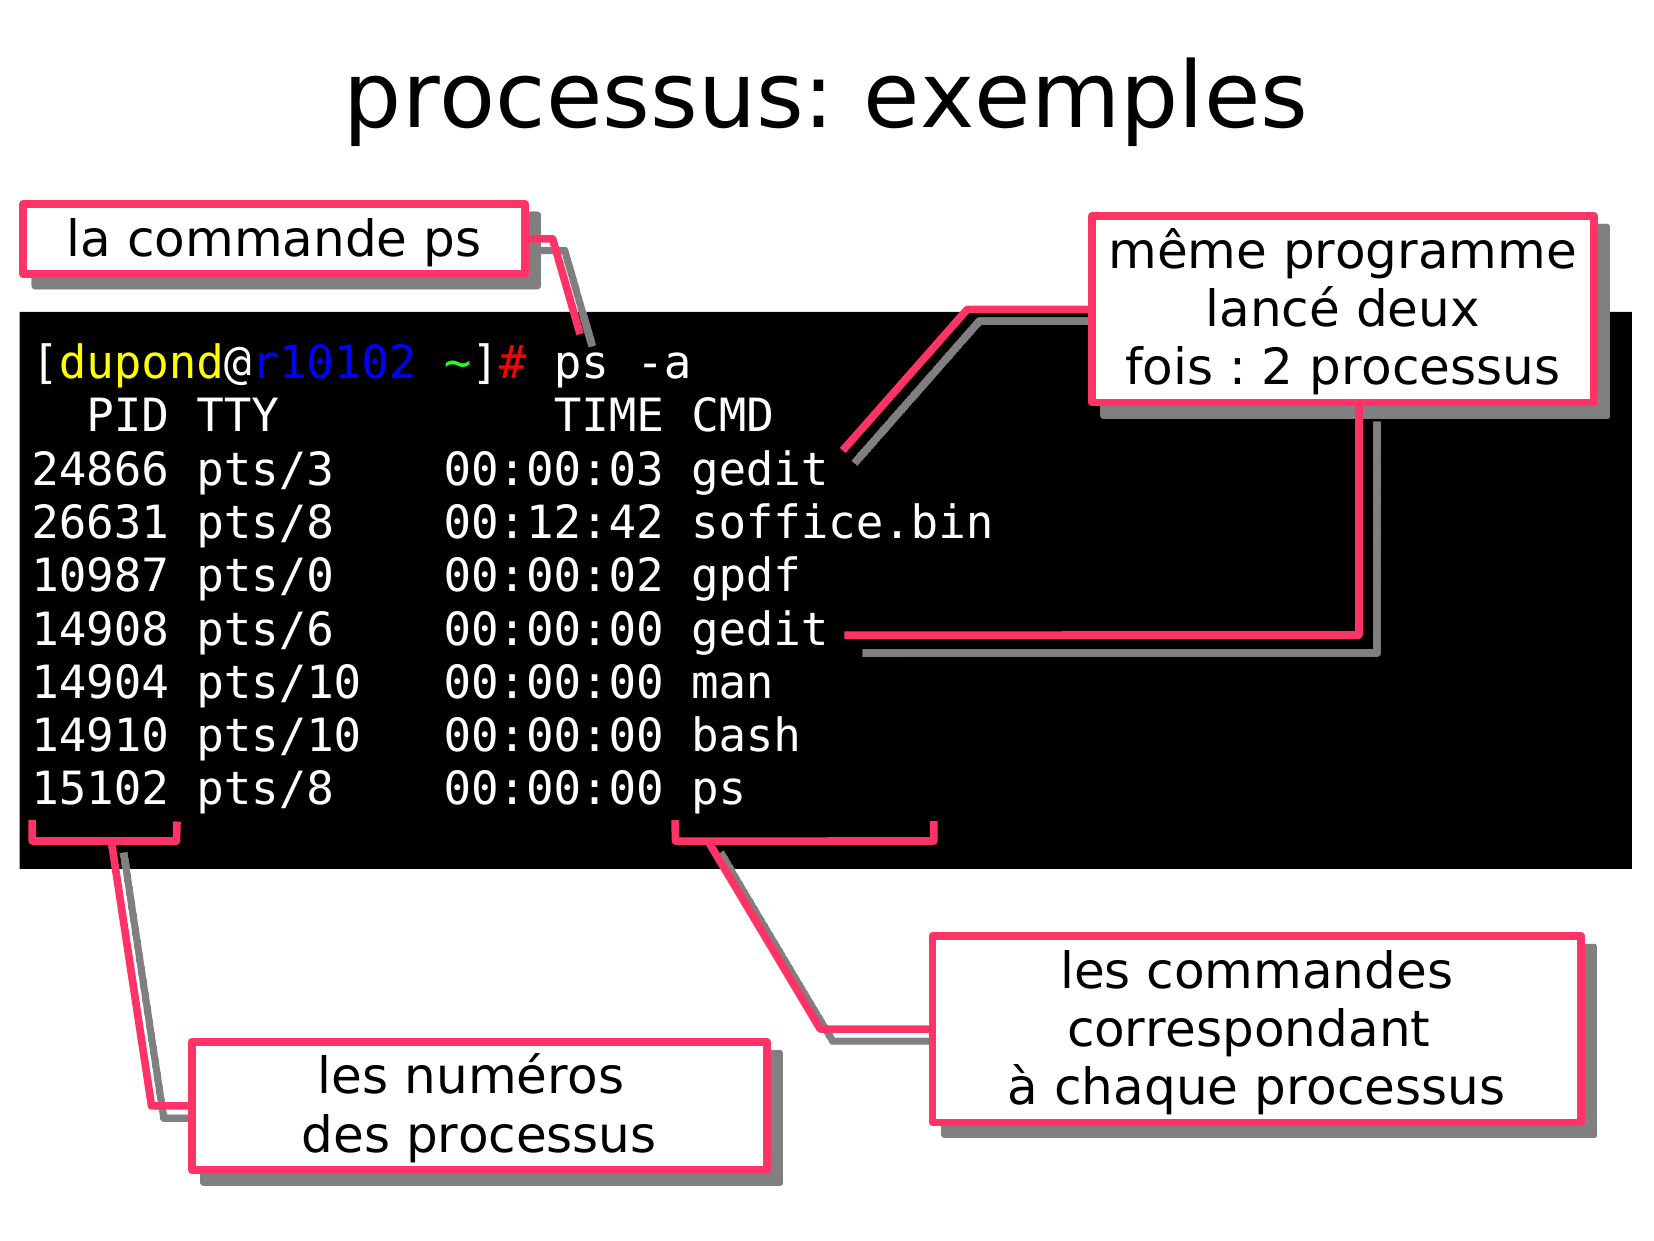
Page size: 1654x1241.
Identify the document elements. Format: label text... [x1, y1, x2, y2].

text_box la commande ps [23, 203, 526, 274]
text_box [dupond@r10102 ~]# ps -a PID TTY TIME CMD 24866 pts/3 00:00:03 gedit 26631 pts/8 00:12:42 soffice.bin 10987 pts/0 00:00:02 gpdf 14908 pts/6 00:00:00 gedit 14904 pts/10 00:00:00 man 14910 pts/10 00:00:00 bash 15102 pts/8 00:00:00 ps [19, 311, 1632, 869]
text_box les numéros des processus [191, 1041, 767, 1171]
title processus: exemples [136, 34, 1518, 158]
text_box même programme lancé deux fois : 2 processus [1091, 216, 1594, 403]
text_box les commandes correspondant à chaque processus [932, 935, 1582, 1123]
